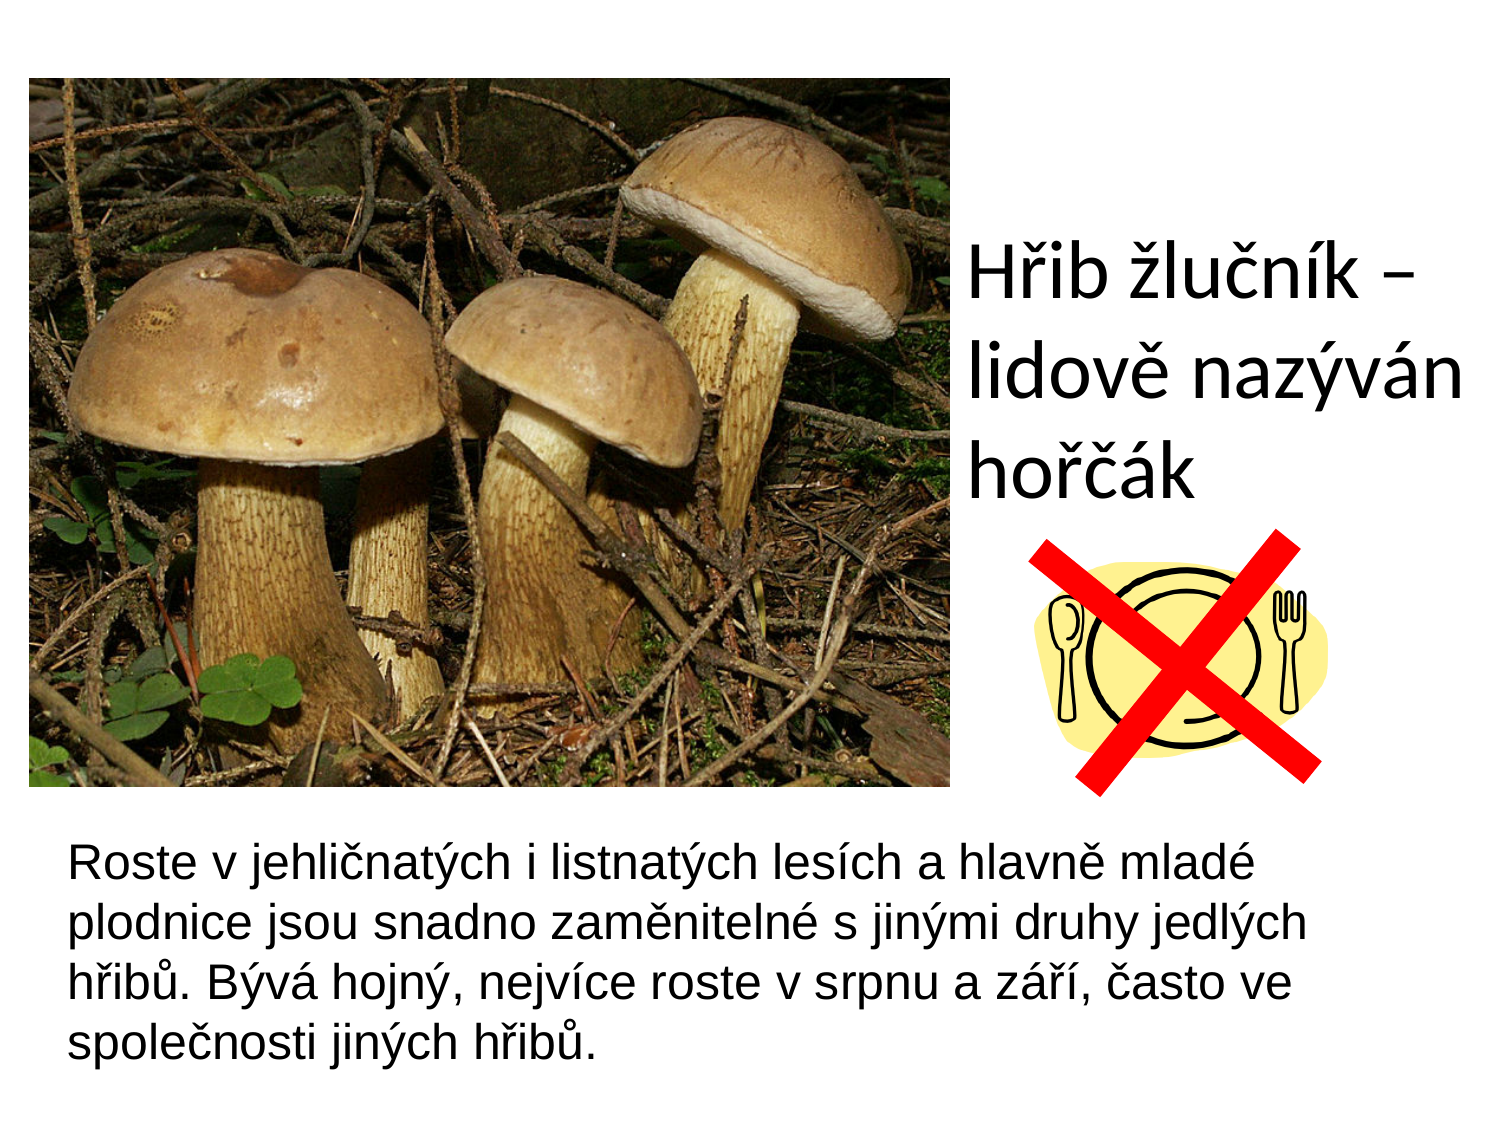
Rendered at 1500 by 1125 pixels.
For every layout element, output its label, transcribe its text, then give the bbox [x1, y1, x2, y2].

picture [1077, 562, 1248, 645]
text_box Hřib žlučník – lidově nazýván hořčák [952, 208, 1482, 524]
picture [1207, 562, 1328, 758]
picture [1133, 691, 1270, 758]
picture [29, 78, 950, 787]
text_box Roste v jehličnatých i listnatých lesích a hlavně mladé plodnice jsou snadno zaměnitelné s jinými druhy jedlých hřibů. Bývá hojný, nejvíce roste v srpnu a září, často ve společnosti jiných hřibů. [53, 822, 1412, 1078]
text_box [1028, 528, 1322, 798]
picture [1034, 567, 1161, 758]
